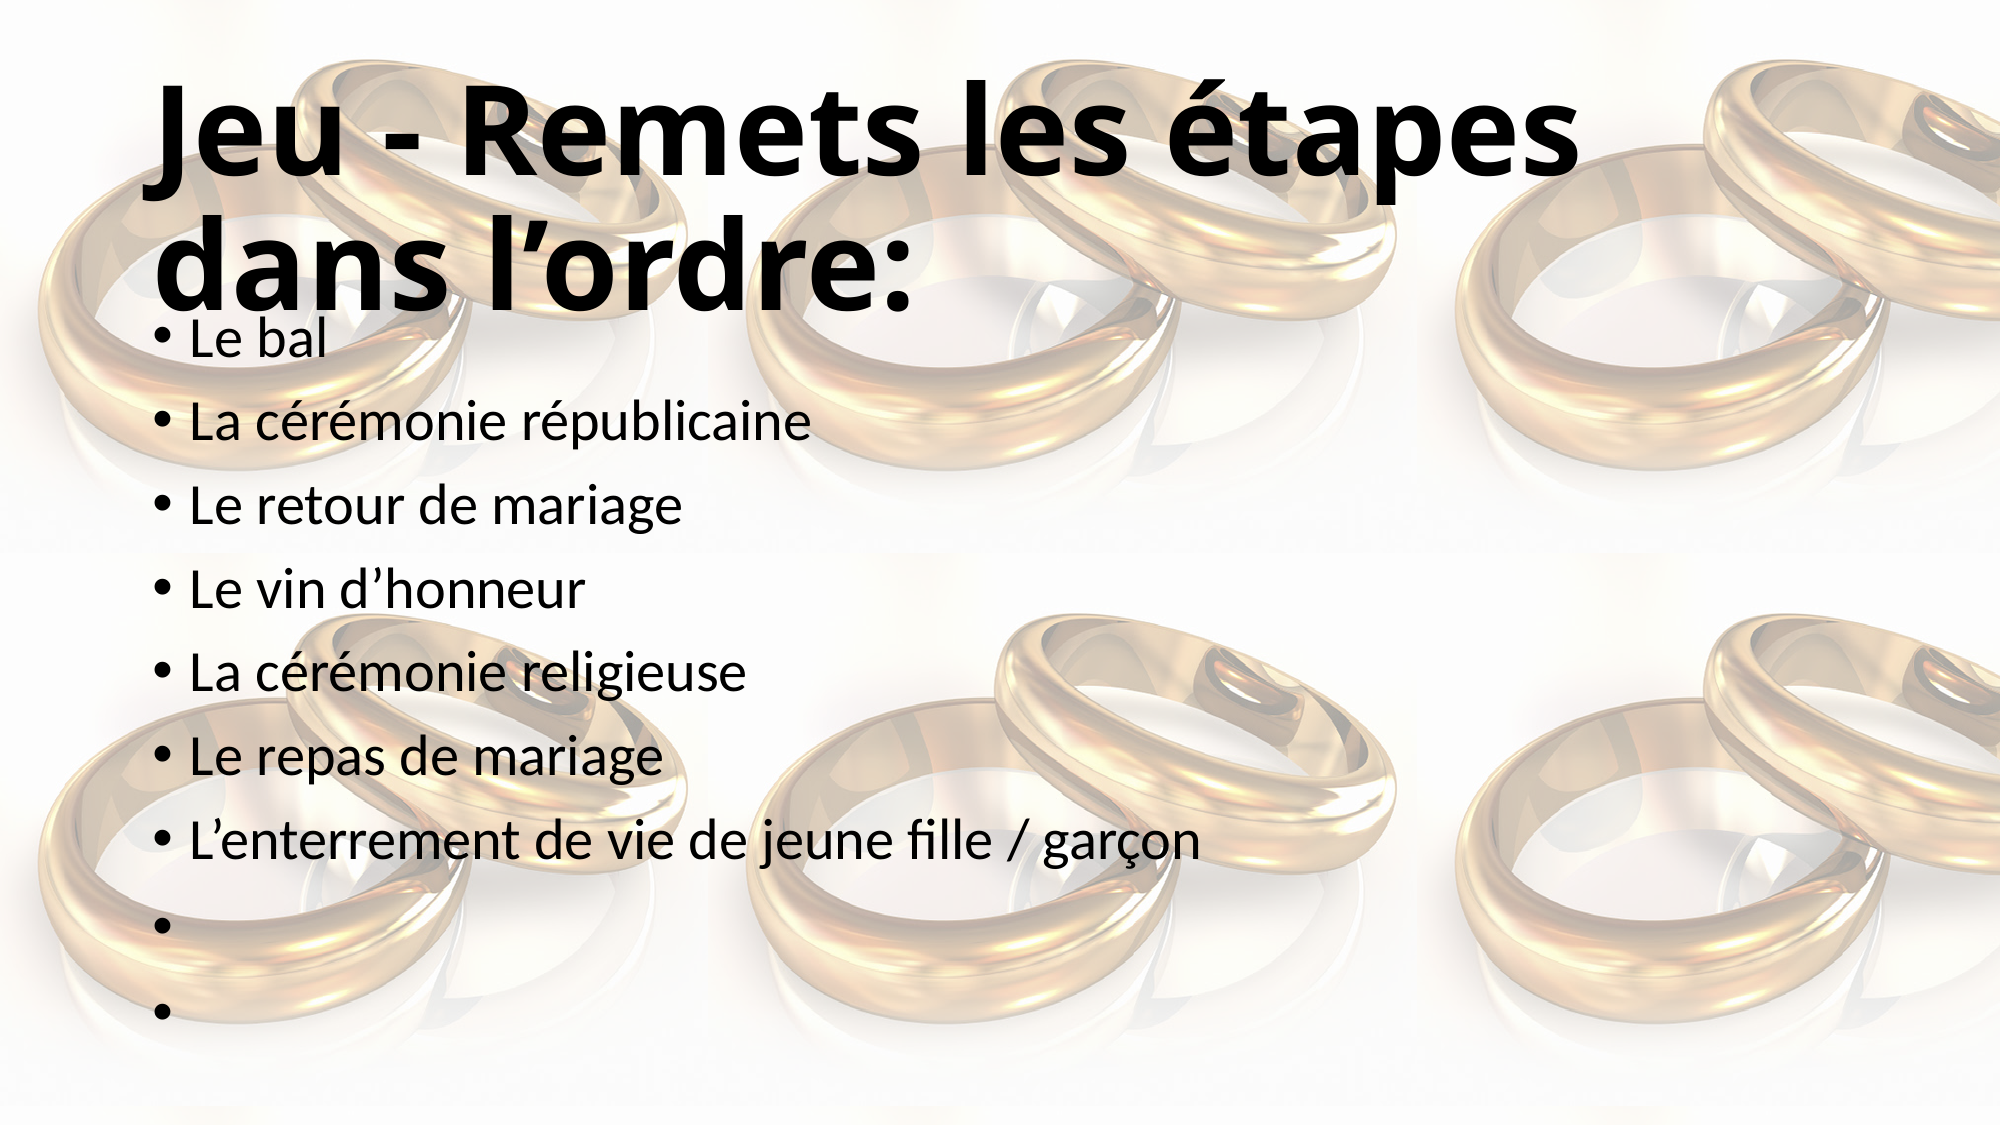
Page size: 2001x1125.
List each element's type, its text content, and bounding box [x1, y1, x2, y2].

list Le bal La cérémonie républicaine Le retour de mariage Le vin d’honneur La cérémonie religieuse Le repas de mariage L’enterrement de vie de jeune fille / garçon [137, 299, 1863, 1014]
title Jeu - Remets les étapes dans l’ordre: [137, 59, 1863, 278]
